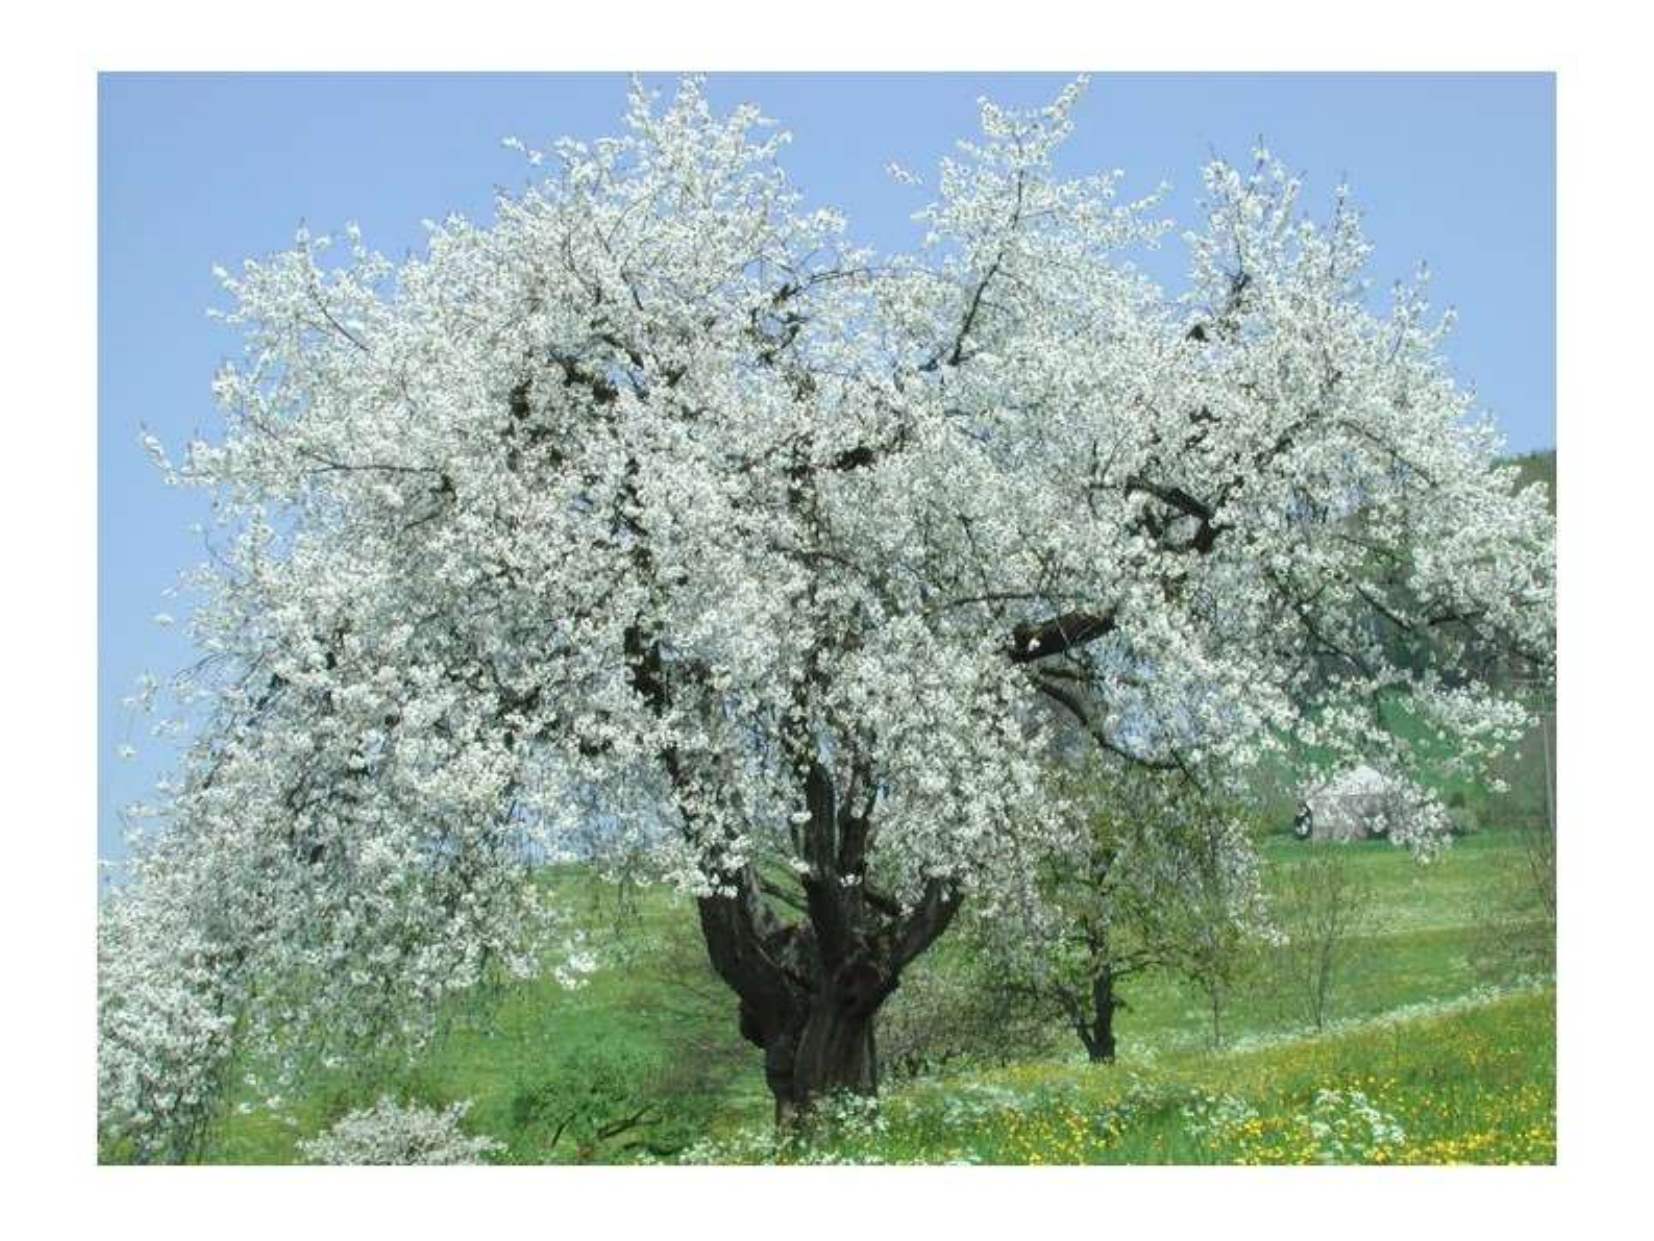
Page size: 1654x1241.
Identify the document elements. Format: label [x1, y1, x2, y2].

picture [77, 51, 1578, 1187]
